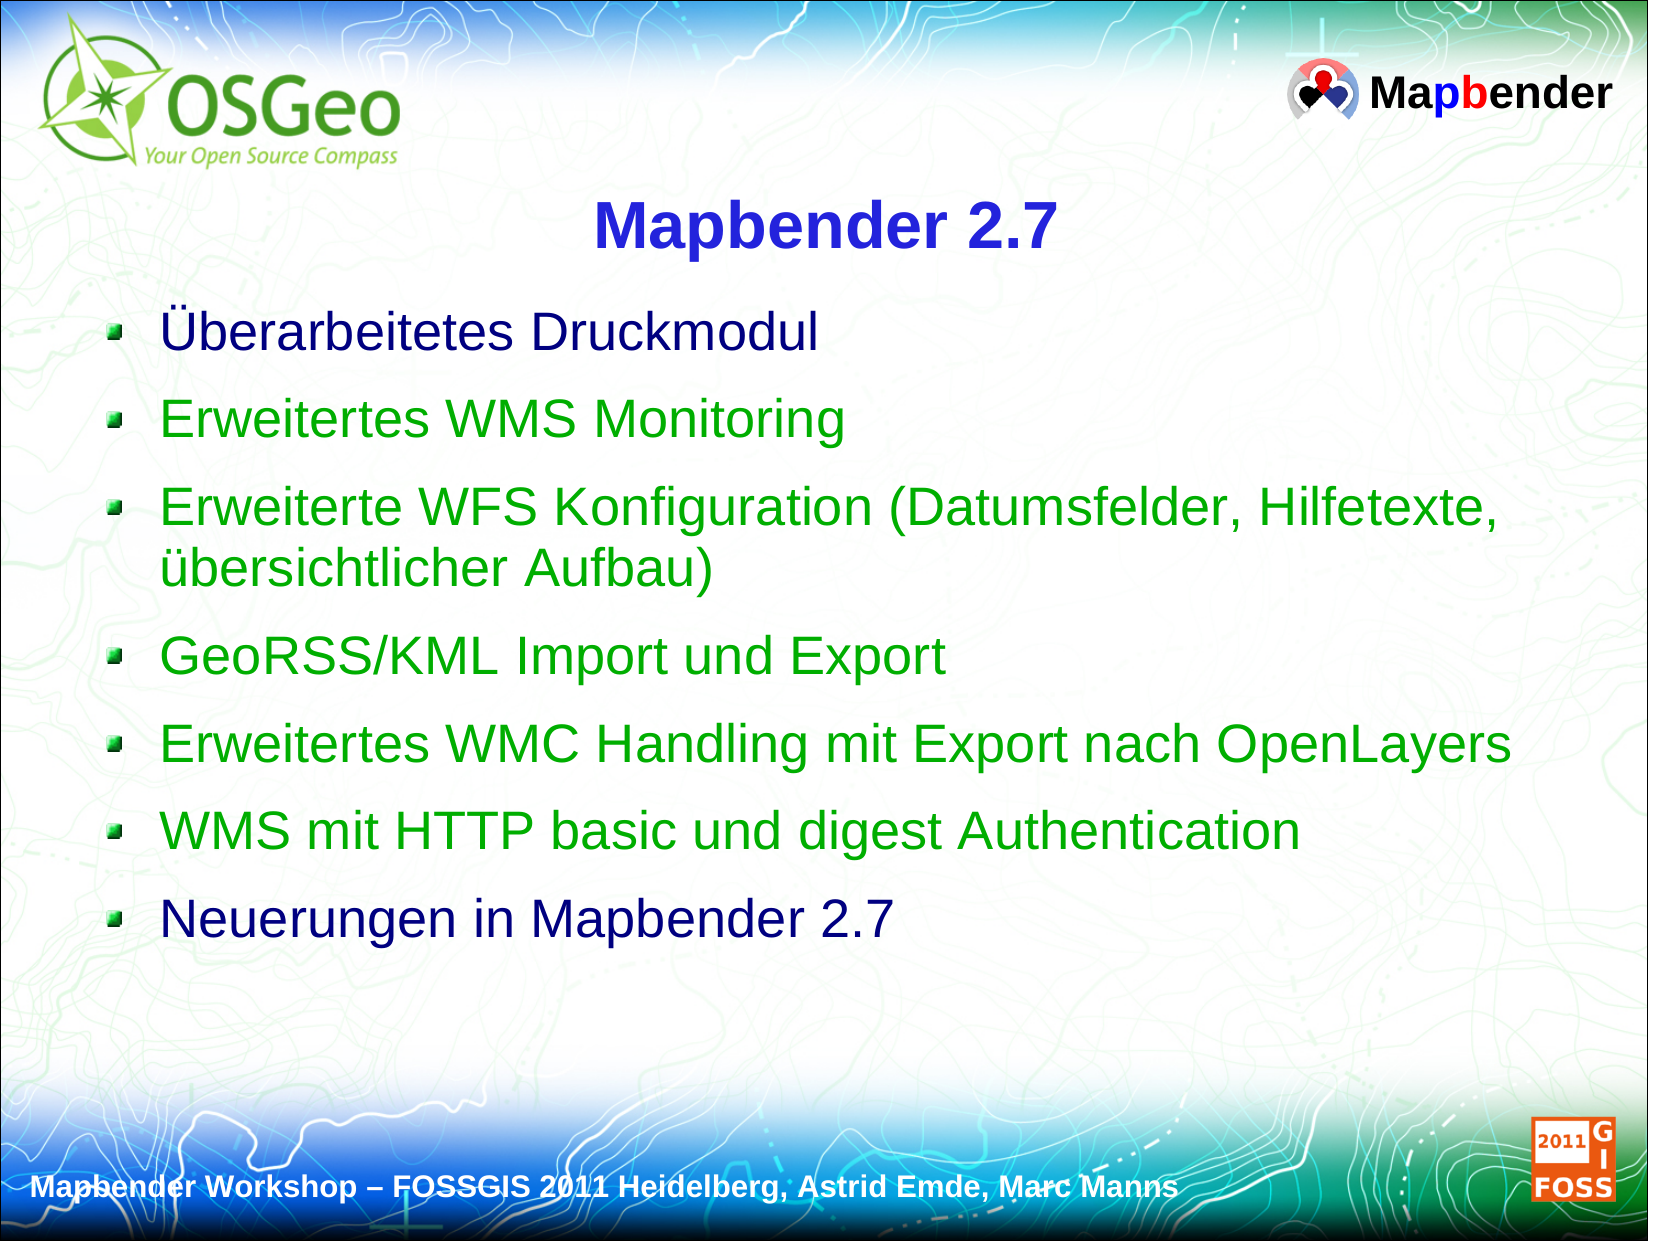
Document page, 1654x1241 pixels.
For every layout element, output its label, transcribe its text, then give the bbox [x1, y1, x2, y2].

picture [1, 1, 1647, 1240]
list Überarbeitetes Druckmodul Erweitertes WMS Monitoring Erweiterte WFS Konfiguration (Datumsfelder, Hilfetexte, übersichtlicher Aufbau) GeoRSS/KML Import und Export Erweitertes WMC Handling mit Export nach OpenLayers WMS mit HTTP basic und digest Authentication Neuerungen in Mapbender 2.7 [88, 301, 1577, 1120]
title Mapbender 2.7 [82, 138, 1571, 314]
